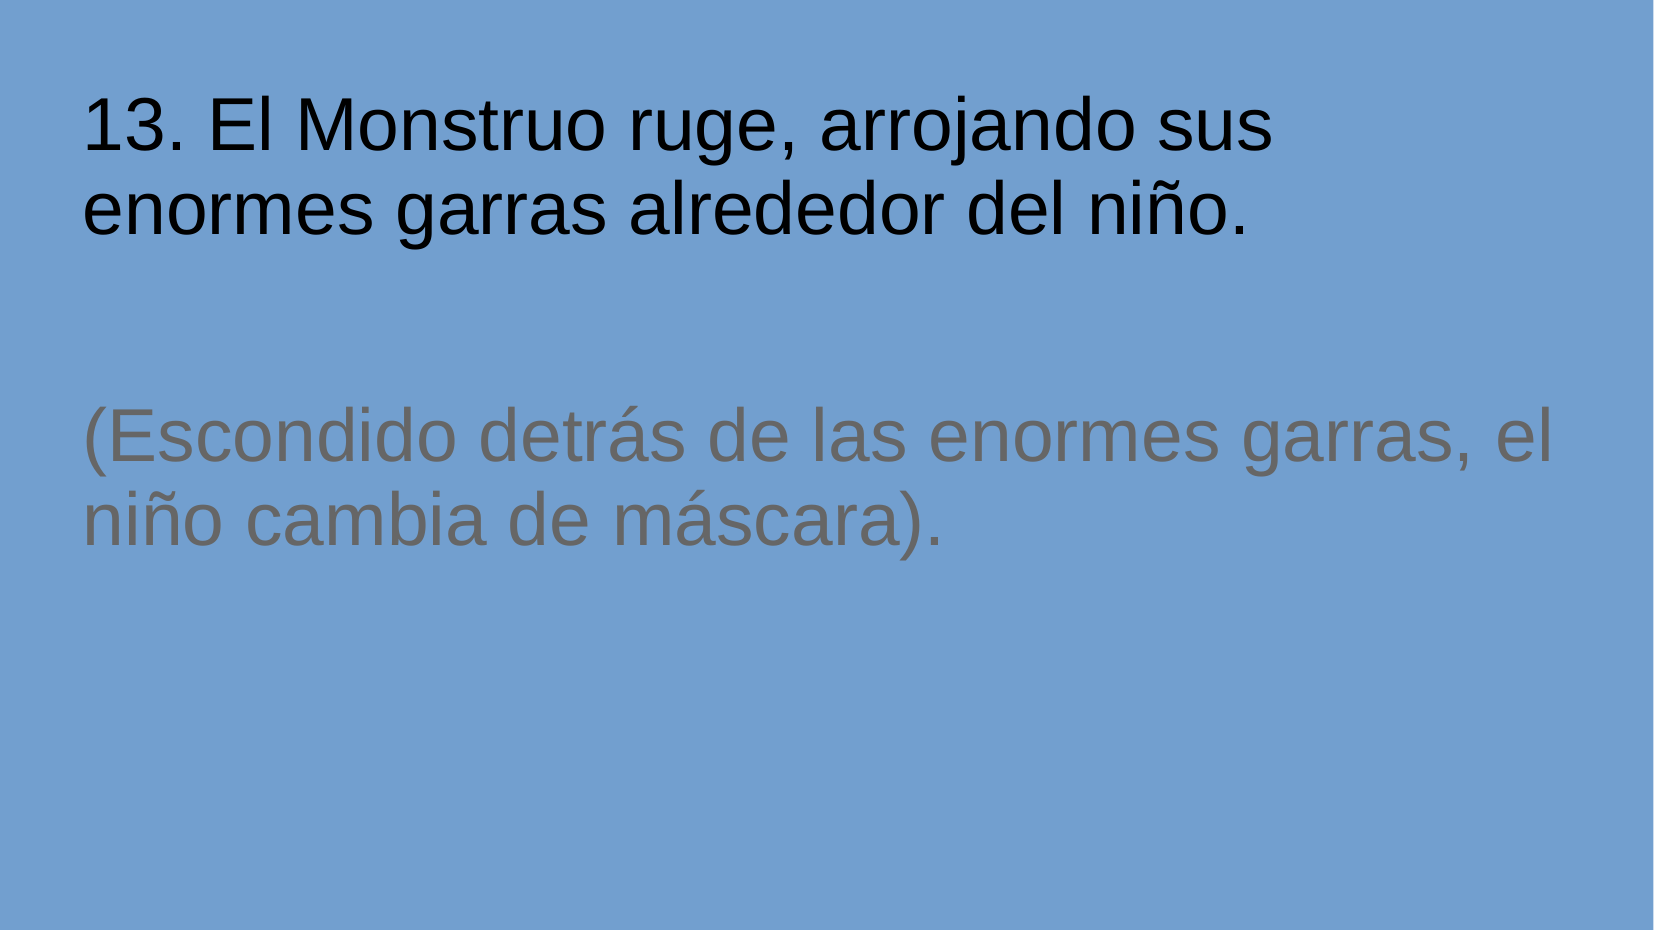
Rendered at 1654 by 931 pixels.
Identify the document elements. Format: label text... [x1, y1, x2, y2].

list 13. El Monstruo ruge, arrojando sus enormes garras alrededor del niño. (Escondido detrás de las enormes garras, el niño cambia de máscara). [82, 82, 1571, 623]
